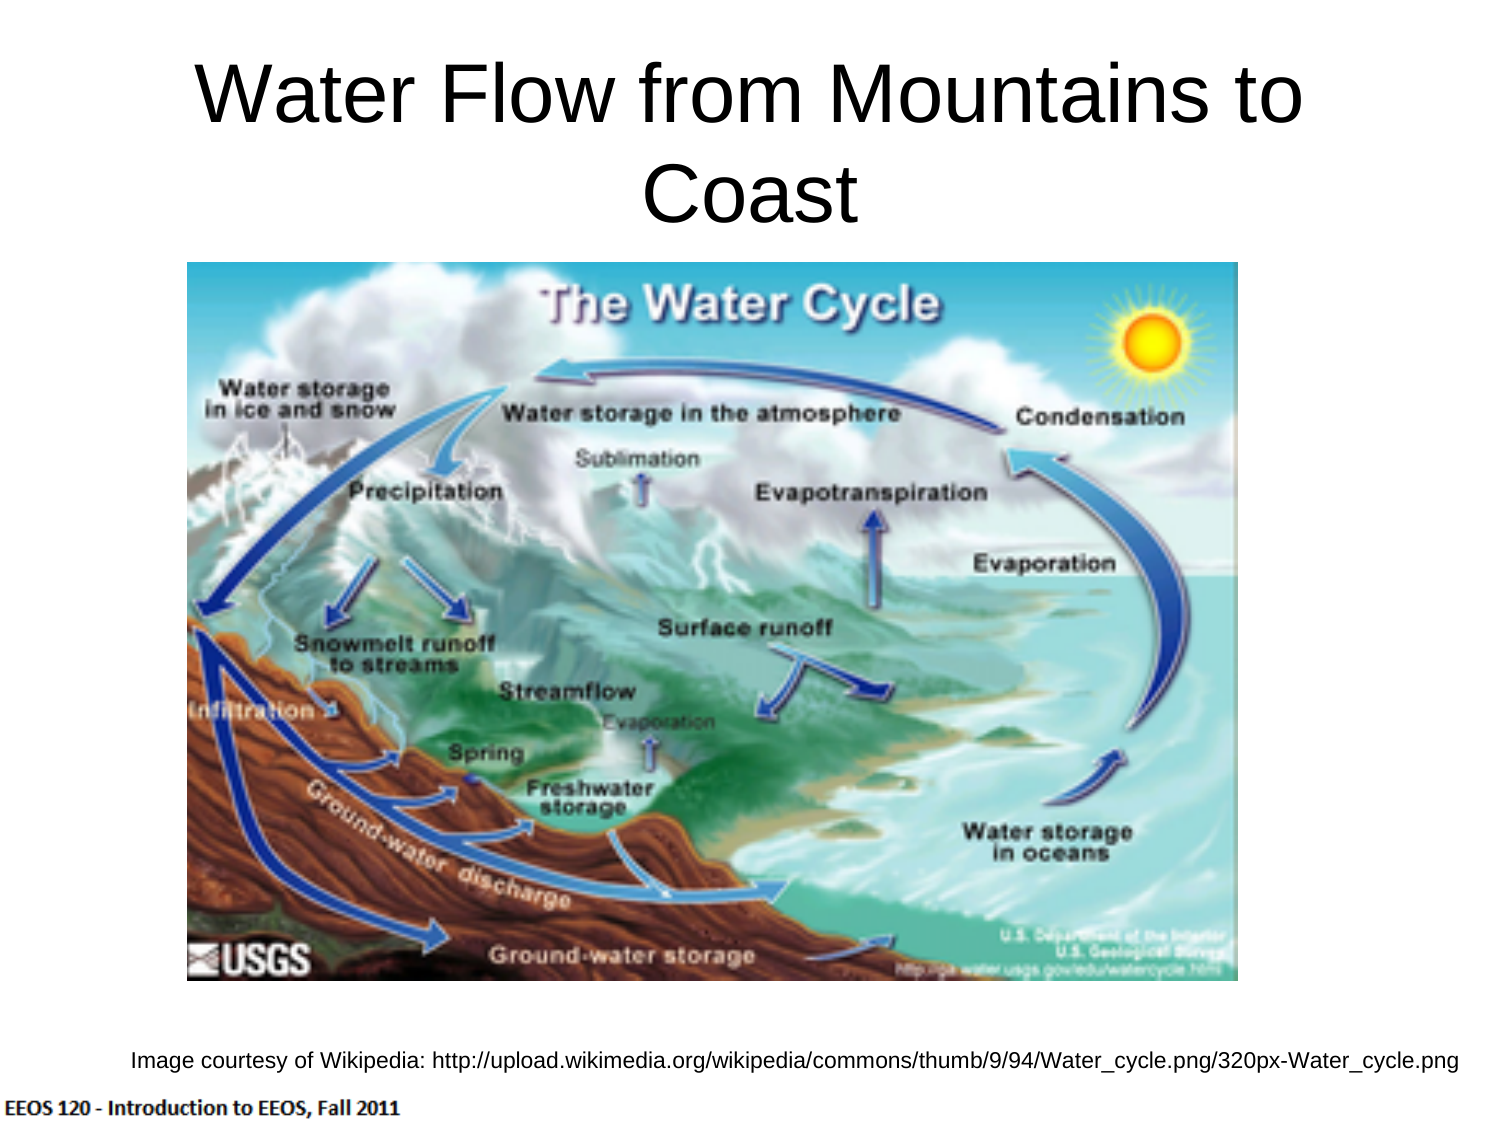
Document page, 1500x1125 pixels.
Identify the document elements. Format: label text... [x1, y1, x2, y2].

picture [187, 262, 1238, 981]
list [75, 262, 1426, 1006]
picture [0, 1090, 405, 1125]
title Water Flow from Mountains to Coast [75, 31, 1426, 247]
text_box Image courtesy of Wikipedia: http://upload.wikimedia.org/wikipedia/commons/thumb/9/94/Water_cycle.png/320px-Water_cycle.png [115, 1037, 1476, 1081]
